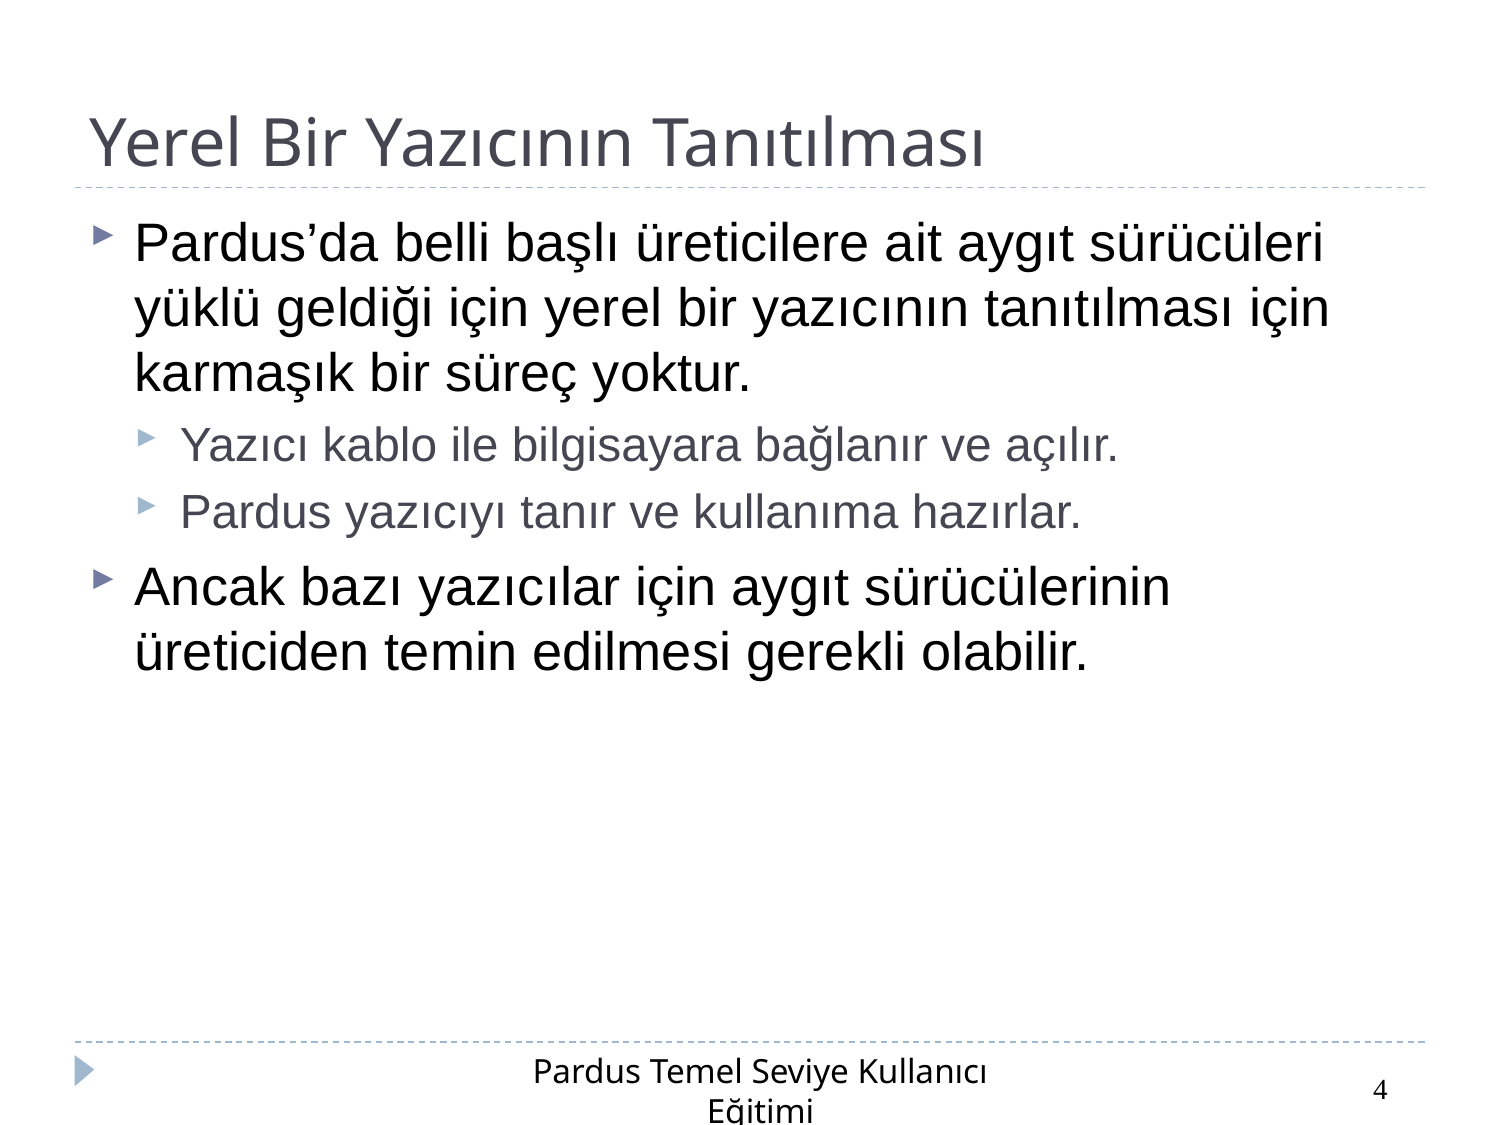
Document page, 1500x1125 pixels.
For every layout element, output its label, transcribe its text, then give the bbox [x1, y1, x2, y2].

list Pardus’da belli başlı üreticilere ait aygıt sürücüleri yüklü geldiği için yerel bir yazıcının tanıtılması için karmaşık bir süreç yoktur. Yazıcı kablo ile bilgisayara bağlanır ve açılır. Pardus yazıcıyı tanır ve kullanıma hazırlar. Ancak bazı yazıcılar için aygıt sürücülerinin üreticiden temin edilmesi gerekli olabilir. [75, 200, 1425, 1010]
title Yerel Bir Yazıcının Tanıtılması [75, 24, 1425, 188]
